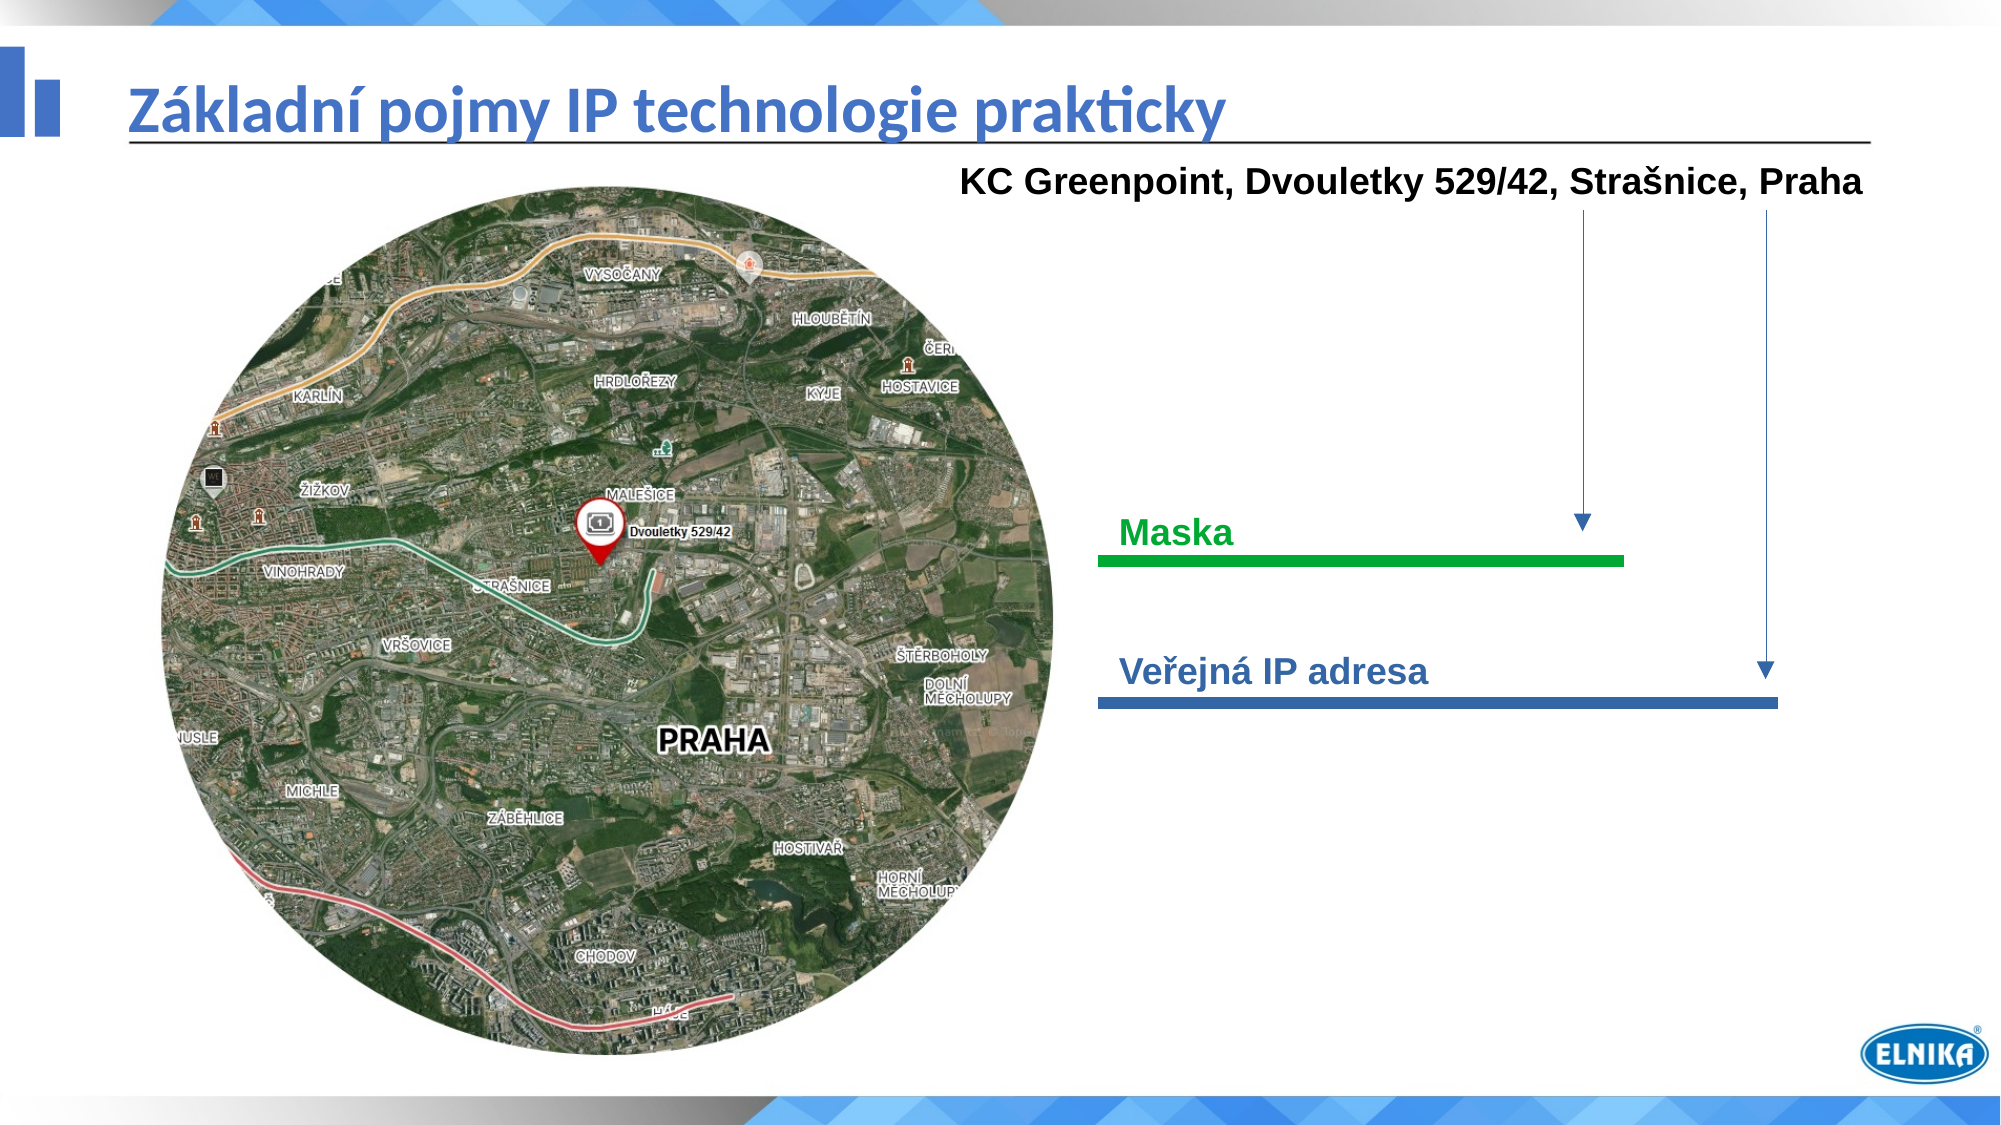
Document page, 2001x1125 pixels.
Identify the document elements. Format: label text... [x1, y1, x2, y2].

text_box KC Greenpoint, Dvouletky 529/42, Strašnice, Praha [944, 153, 1920, 253]
text_box Maska [1104, 504, 1459, 555]
text_box Základní pojmy IP technologie prakticky [78, 58, 1270, 154]
text_box Veřejná IP adresa [1104, 643, 1577, 701]
picture [0, 0, 2001, 1125]
